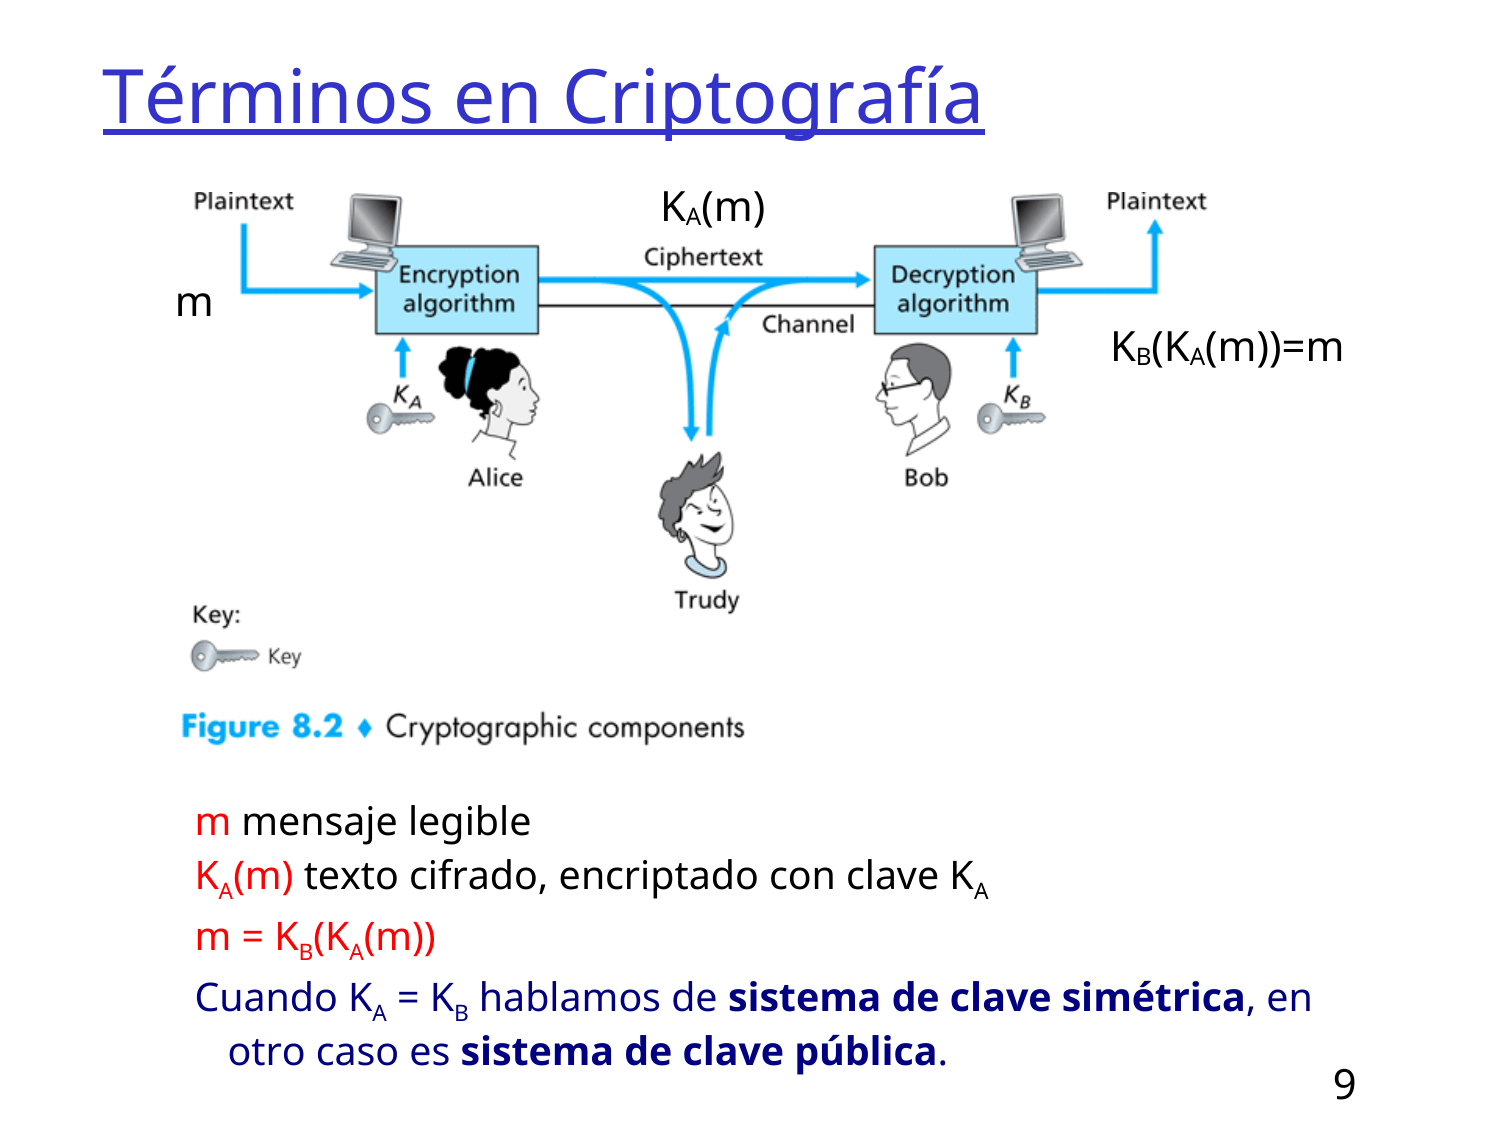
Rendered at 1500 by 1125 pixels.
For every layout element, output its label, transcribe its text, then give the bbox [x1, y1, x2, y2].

text_box KA(m) [645, 172, 793, 252]
title Términos en Criptografía [87, 0, 1363, 209]
picture [181, 192, 1209, 750]
text_box KB(KA(m))=m [1095, 312, 1395, 392]
text_box m [160, 267, 231, 333]
list m mensaje legible KA(m) texto cifrado, encriptado con clave KA m = KB(KA(m)) Cuando KA = KB hablamos de sistema de clave simétrica, en otro caso es sistema de clave pública. [179, 788, 1355, 1083]
